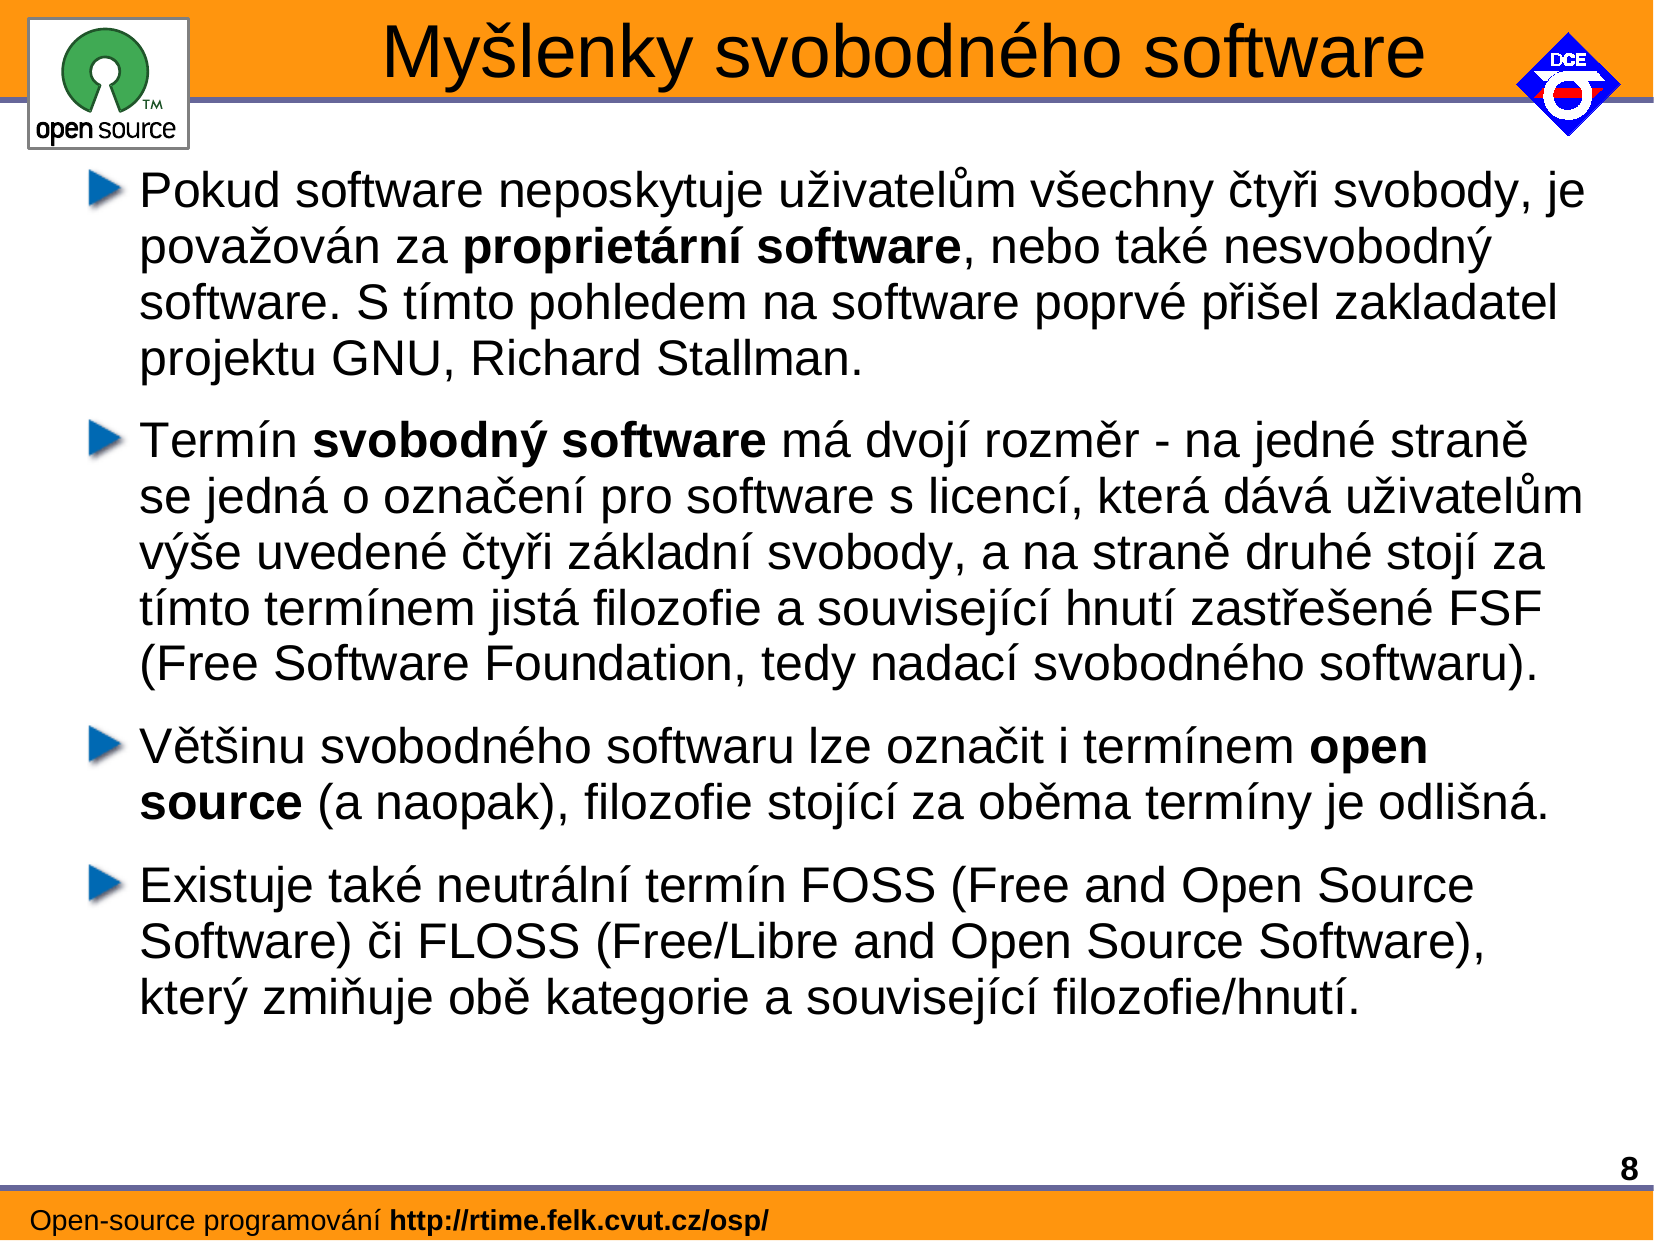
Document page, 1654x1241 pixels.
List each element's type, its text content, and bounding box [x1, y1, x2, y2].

list Pokud software neposkytuje uživatelům všechny čtyři svobody, je považován za proprietární software, nebo také nesvobodný software. S tímto pohledem na software poprvé přišel zakladatel projektu GNU, Richard Stallman. Termín svobodný software má dvojí rozměr - na jedné straně se jedná o označení pro software s licencí, která dává uživatelům výše uvedené čtyři základní svobody, a na straně druhé stojí za tímto termínem jistá filozofie a související hnutí zastřešené FSF (Free Software Foundation, tedy nadací svobodného softwaru). Většinu svobodného softwaru lze označit i termínem open source (a naopak), filozofie stojící za oběma termíny je odlišná. Existuje také neutrální termín FOSS (Free and Open Source Software) či FLOSS (Free/Libre and Open Source Software), který zmiňuje obě kategorie a související filozofie/hnutí. [68, 162, 1592, 1163]
title Myšlenky svobodného software [178, 4, 1631, 98]
